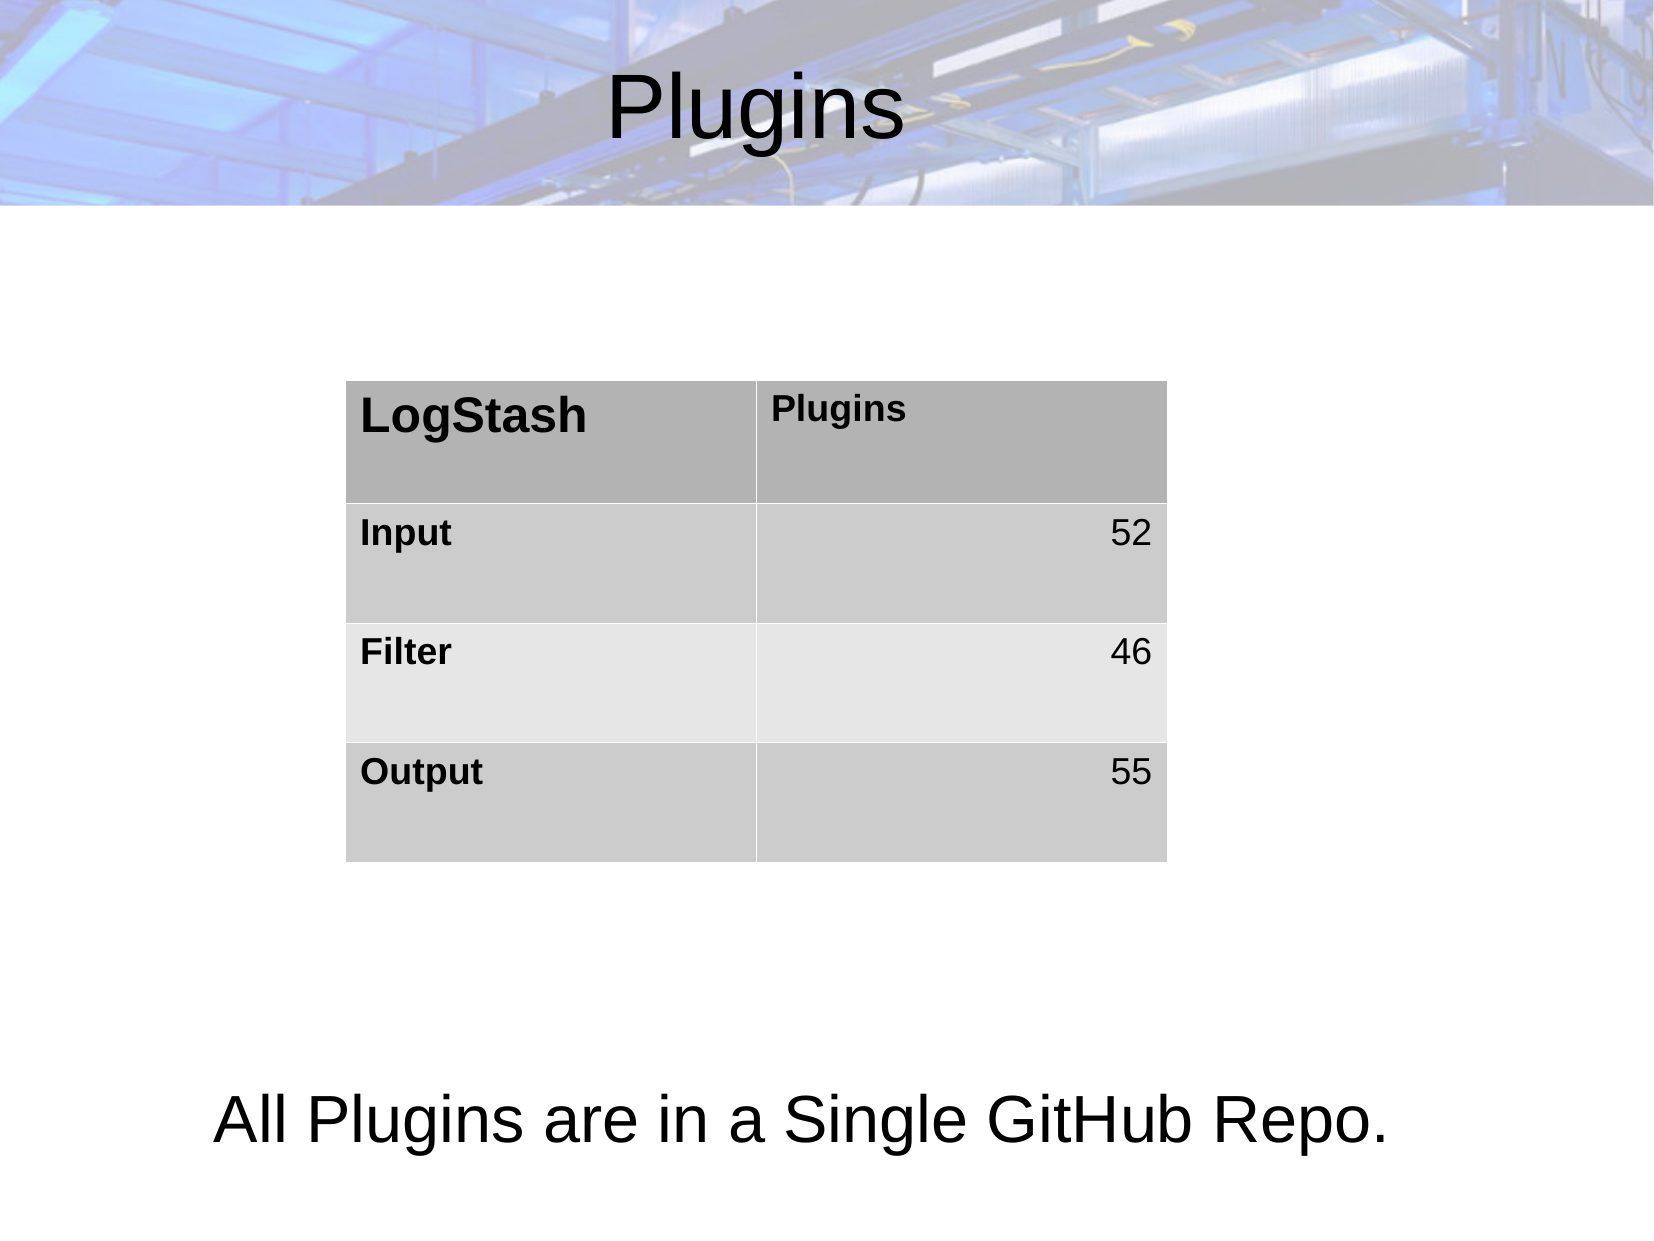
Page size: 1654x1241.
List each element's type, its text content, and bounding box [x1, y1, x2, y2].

table_cell Filter [346, 624, 756, 742]
table_cell 46 [757, 624, 1167, 742]
table_header LogStash [346, 381, 756, 503]
picture [0, 0, 1654, 1241]
table_cell Output [346, 743, 756, 862]
table_header Plugins [757, 381, 1167, 503]
title Plugins [11, 2, 1501, 211]
subtitle All Plugins are in a Single GitHub Repo. [75, 1035, 1531, 1205]
table_cell Input [346, 504, 756, 623]
table_cell 55 [757, 743, 1167, 862]
table_cell 52 [757, 504, 1167, 623]
